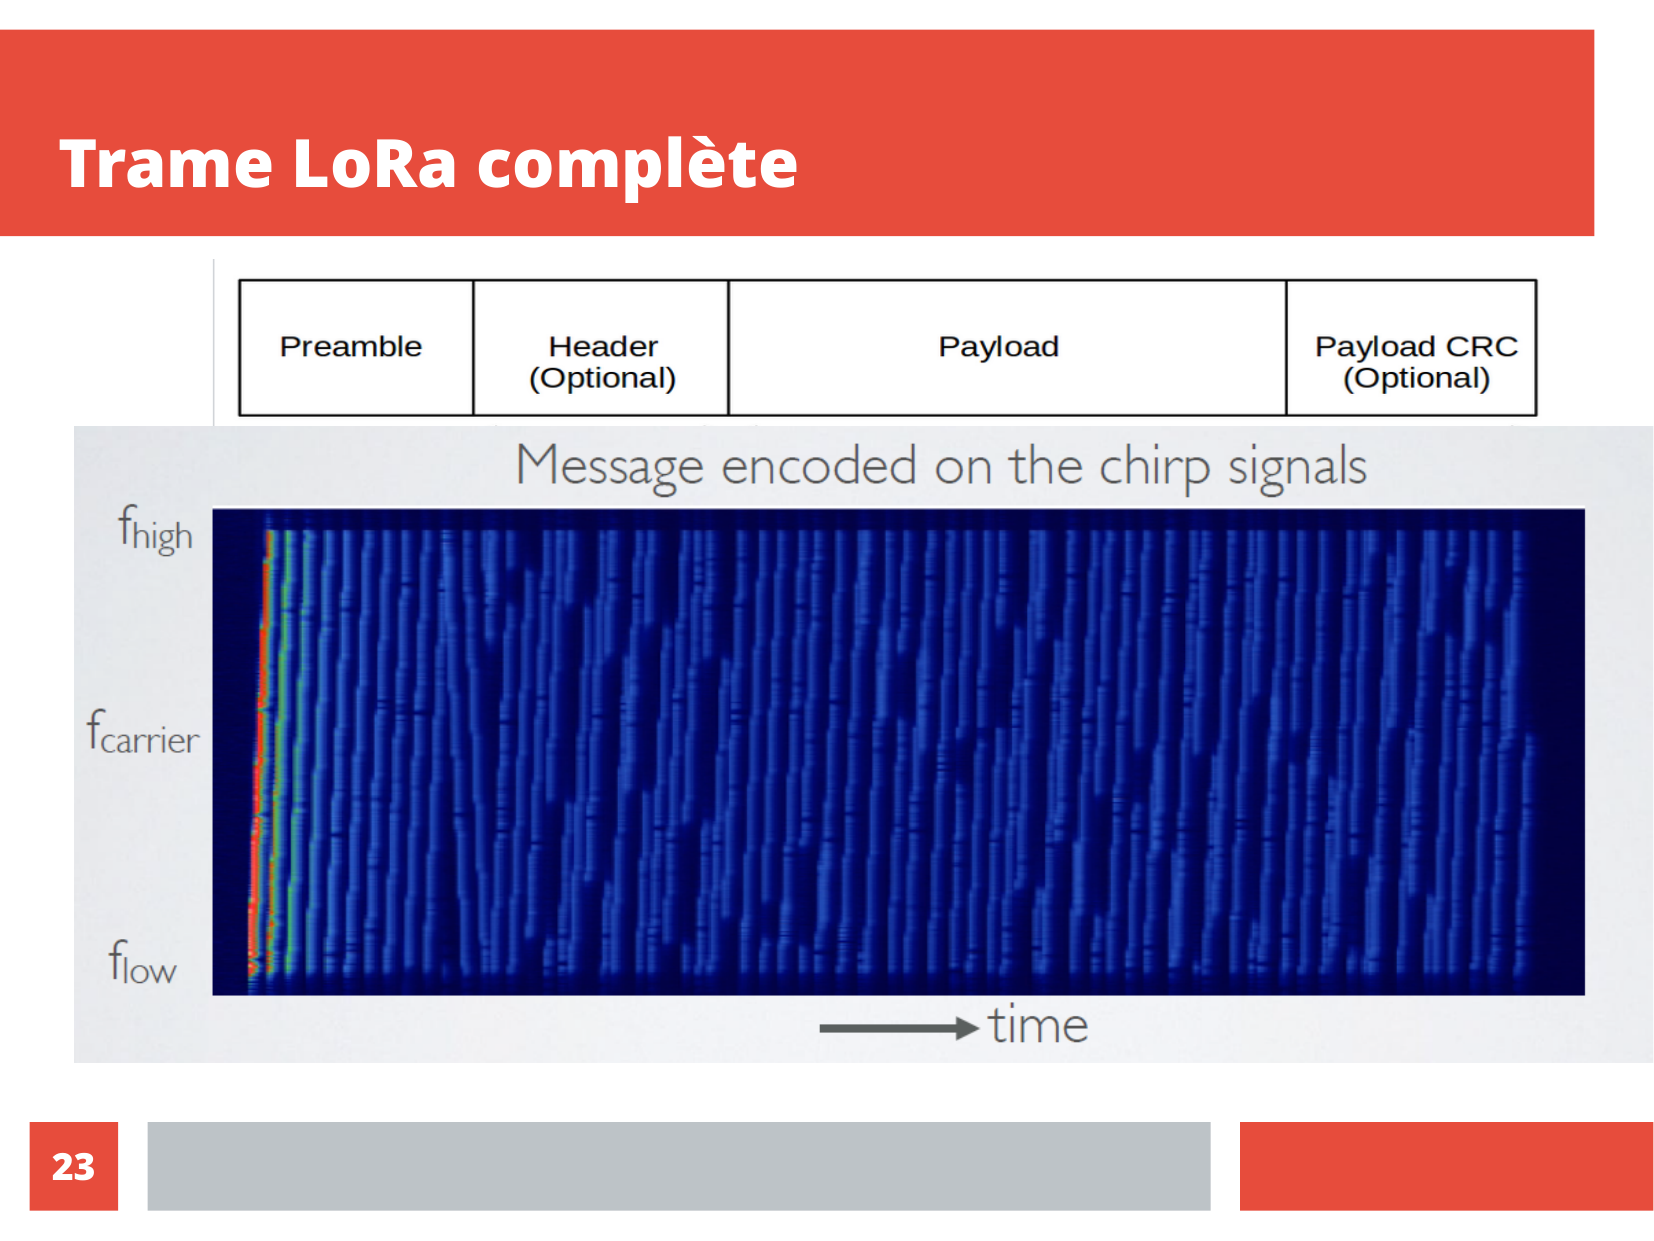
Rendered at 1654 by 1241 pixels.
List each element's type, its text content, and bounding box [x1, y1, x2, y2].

title Trame LoRa complète [59, 59, 1595, 207]
picture [74, 259, 1654, 1063]
